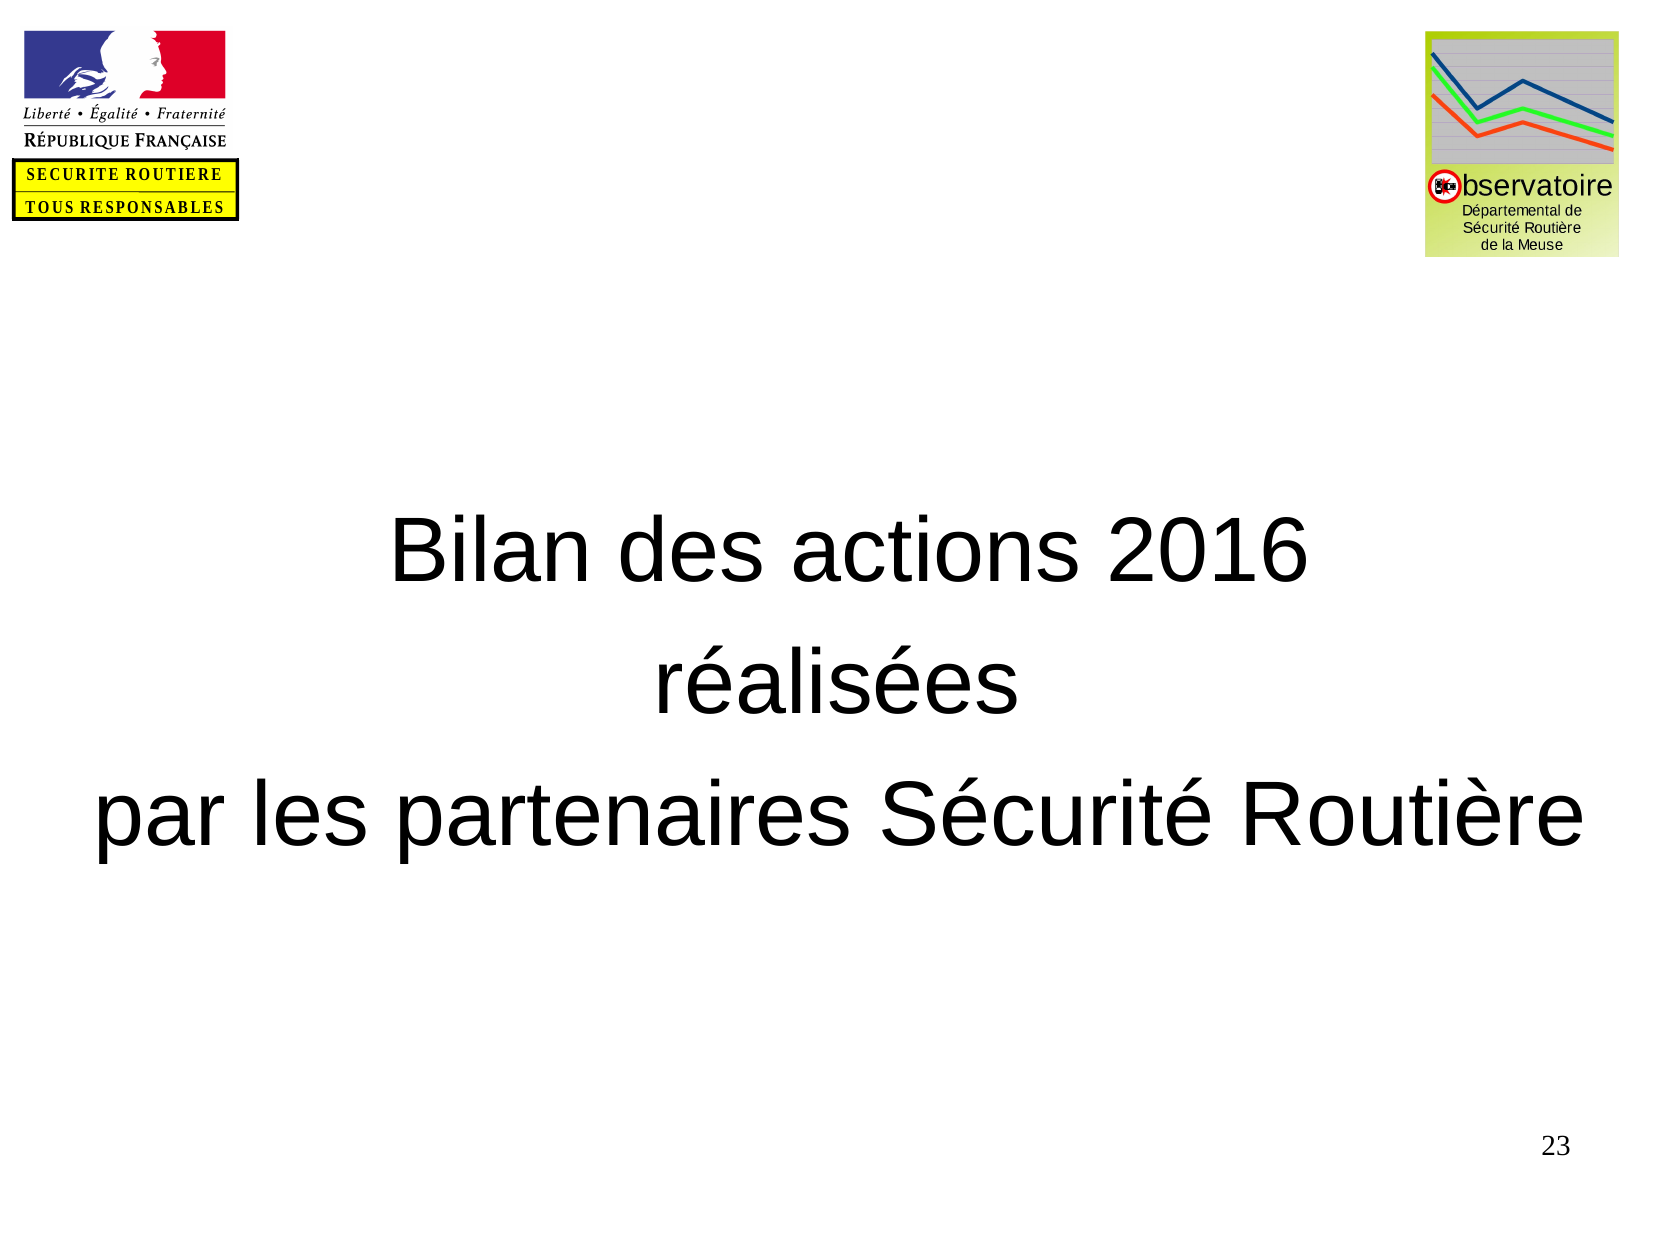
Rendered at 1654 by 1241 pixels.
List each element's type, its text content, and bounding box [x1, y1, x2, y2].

list Bilan des actions 2016 réalisées par les partenaires Sécurité Routière [0, 290, 1630, 1010]
picture [11, 26, 240, 225]
picture [1425, 31, 1619, 257]
